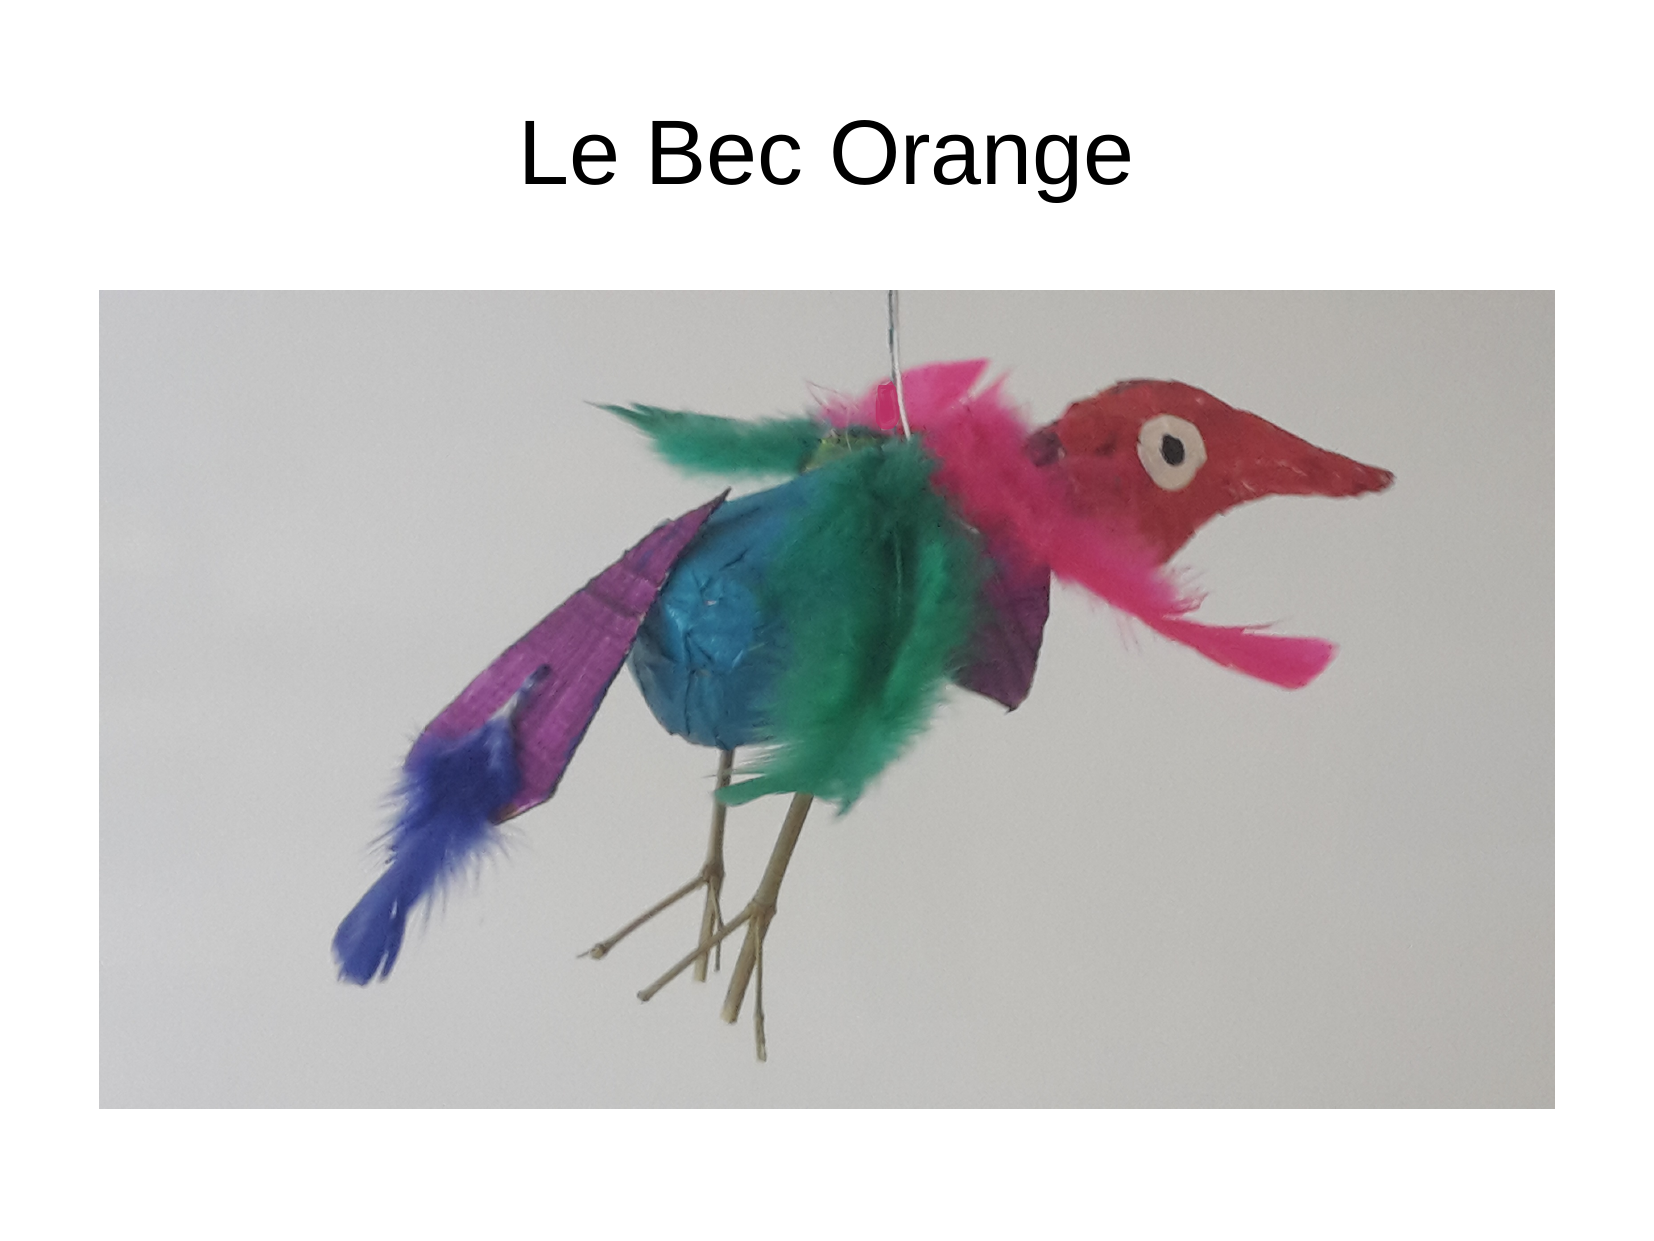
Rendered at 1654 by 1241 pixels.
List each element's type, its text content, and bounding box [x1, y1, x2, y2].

title Le Bec Orange [82, 49, 1571, 257]
picture [99, 290, 1555, 1109]
